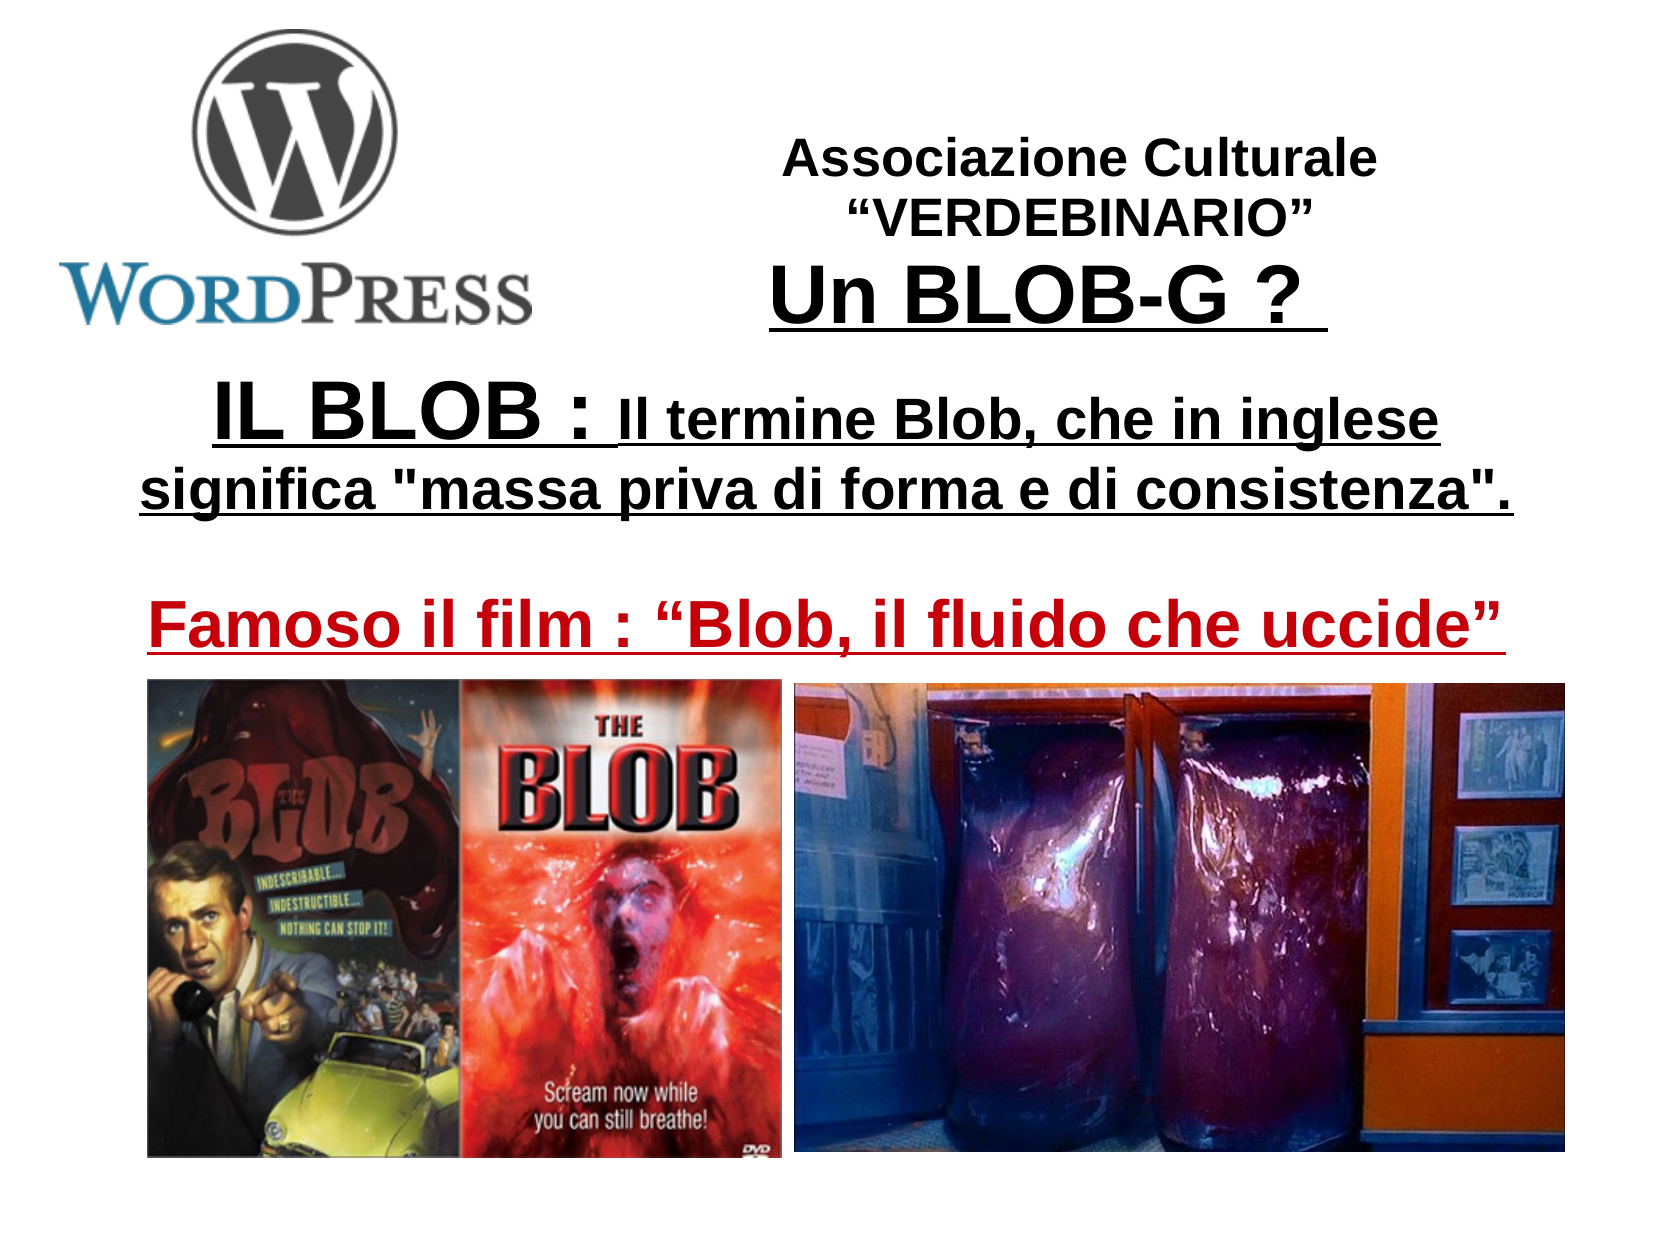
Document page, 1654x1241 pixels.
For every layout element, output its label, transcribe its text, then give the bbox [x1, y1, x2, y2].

text_box IL BLOB : Il termine Blob, che in inglese significa "massa priva di forma e di consistenza". Famoso il film : “Blob, il fluido che uccide” [88, 362, 1565, 724]
text_box Un BLOB-G ? [590, 248, 1506, 402]
title Associazione Culturale “VERDEBINARIO” [590, 50, 1571, 325]
picture [59, 29, 532, 325]
picture [794, 683, 1565, 1152]
picture [147, 679, 782, 1158]
